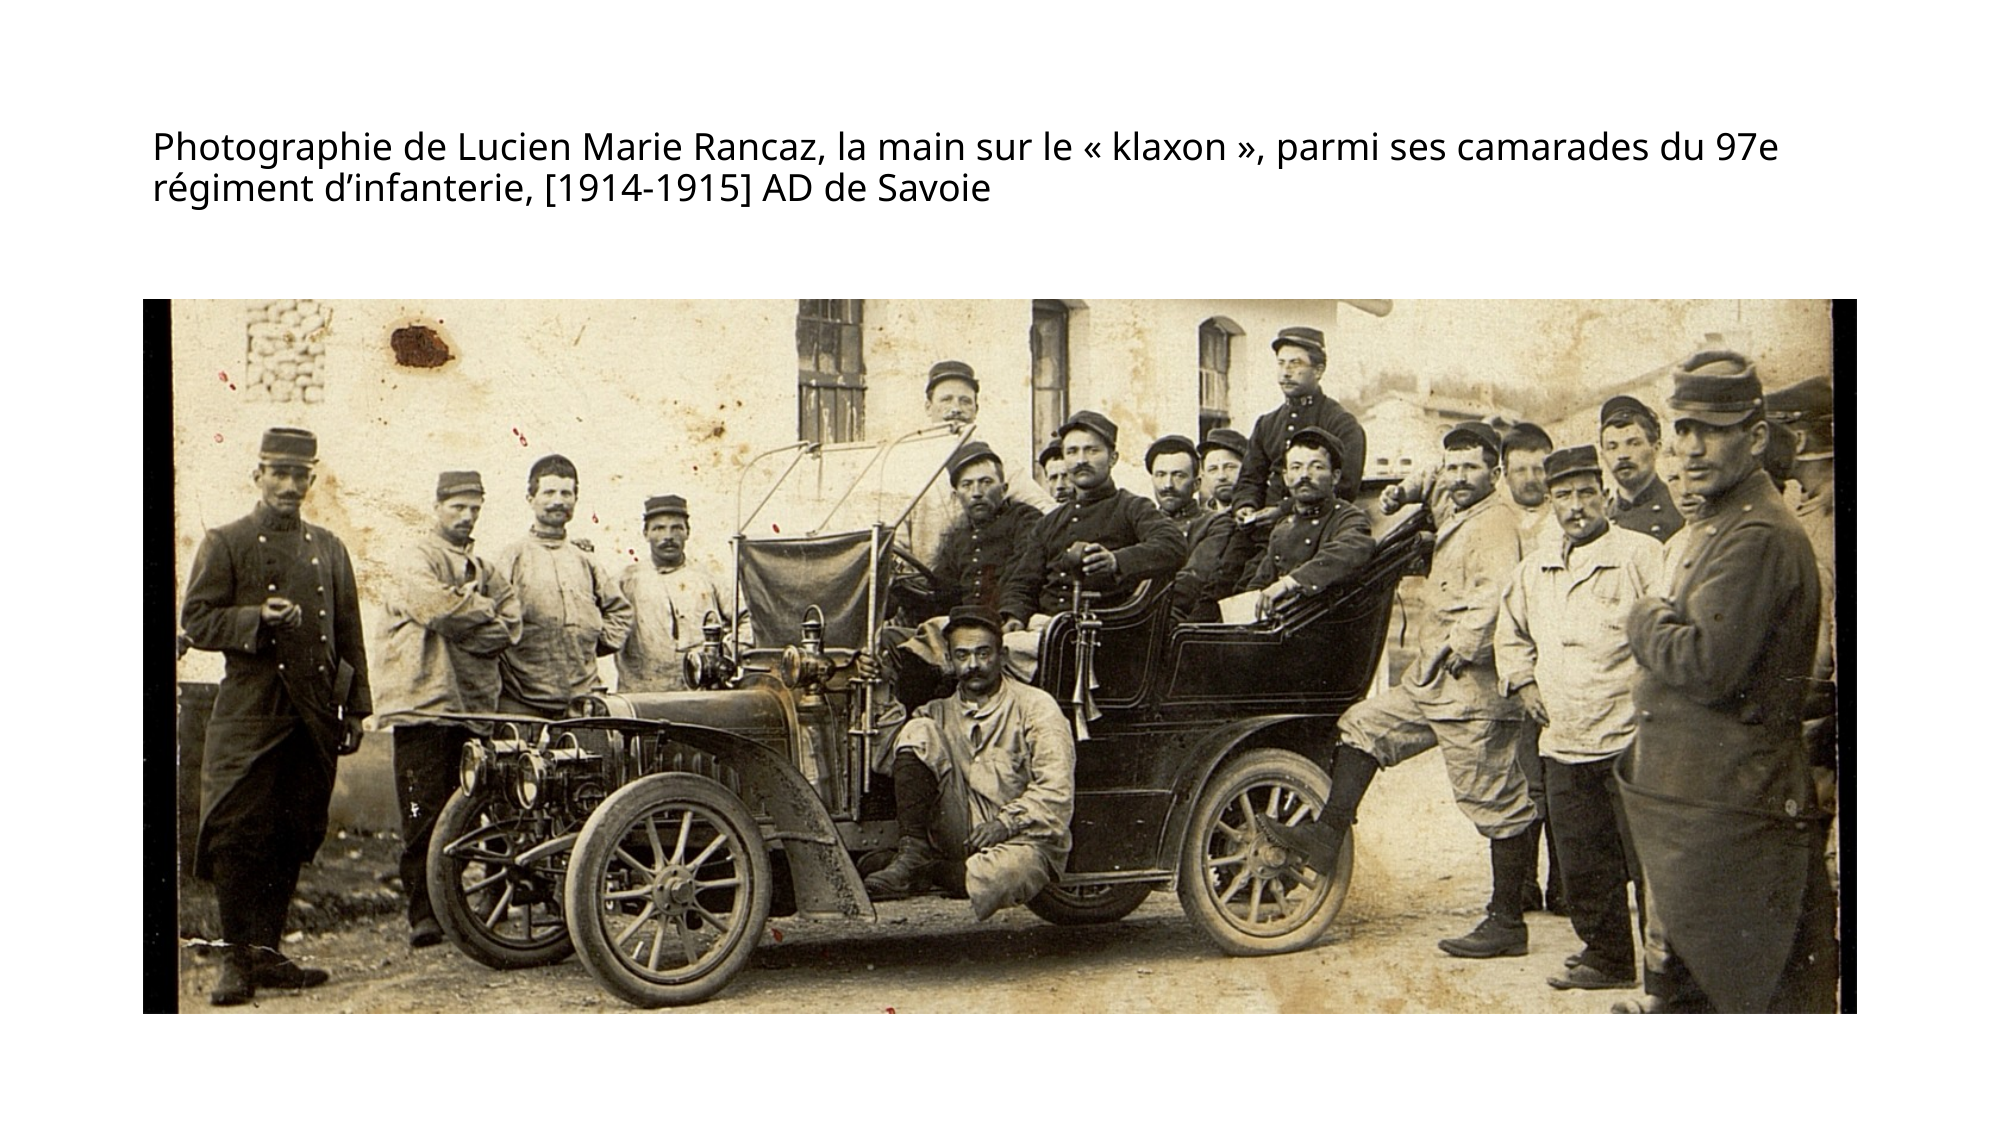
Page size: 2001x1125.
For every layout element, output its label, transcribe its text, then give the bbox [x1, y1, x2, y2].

title Photographie de Lucien Marie Rancaz, la main sur le « klaxon », parmi ses camarades du 97e régiment d’infanterie, [1914-1915] AD de Savoie [137, 59, 1863, 278]
picture [143, 299, 1857, 1014]
